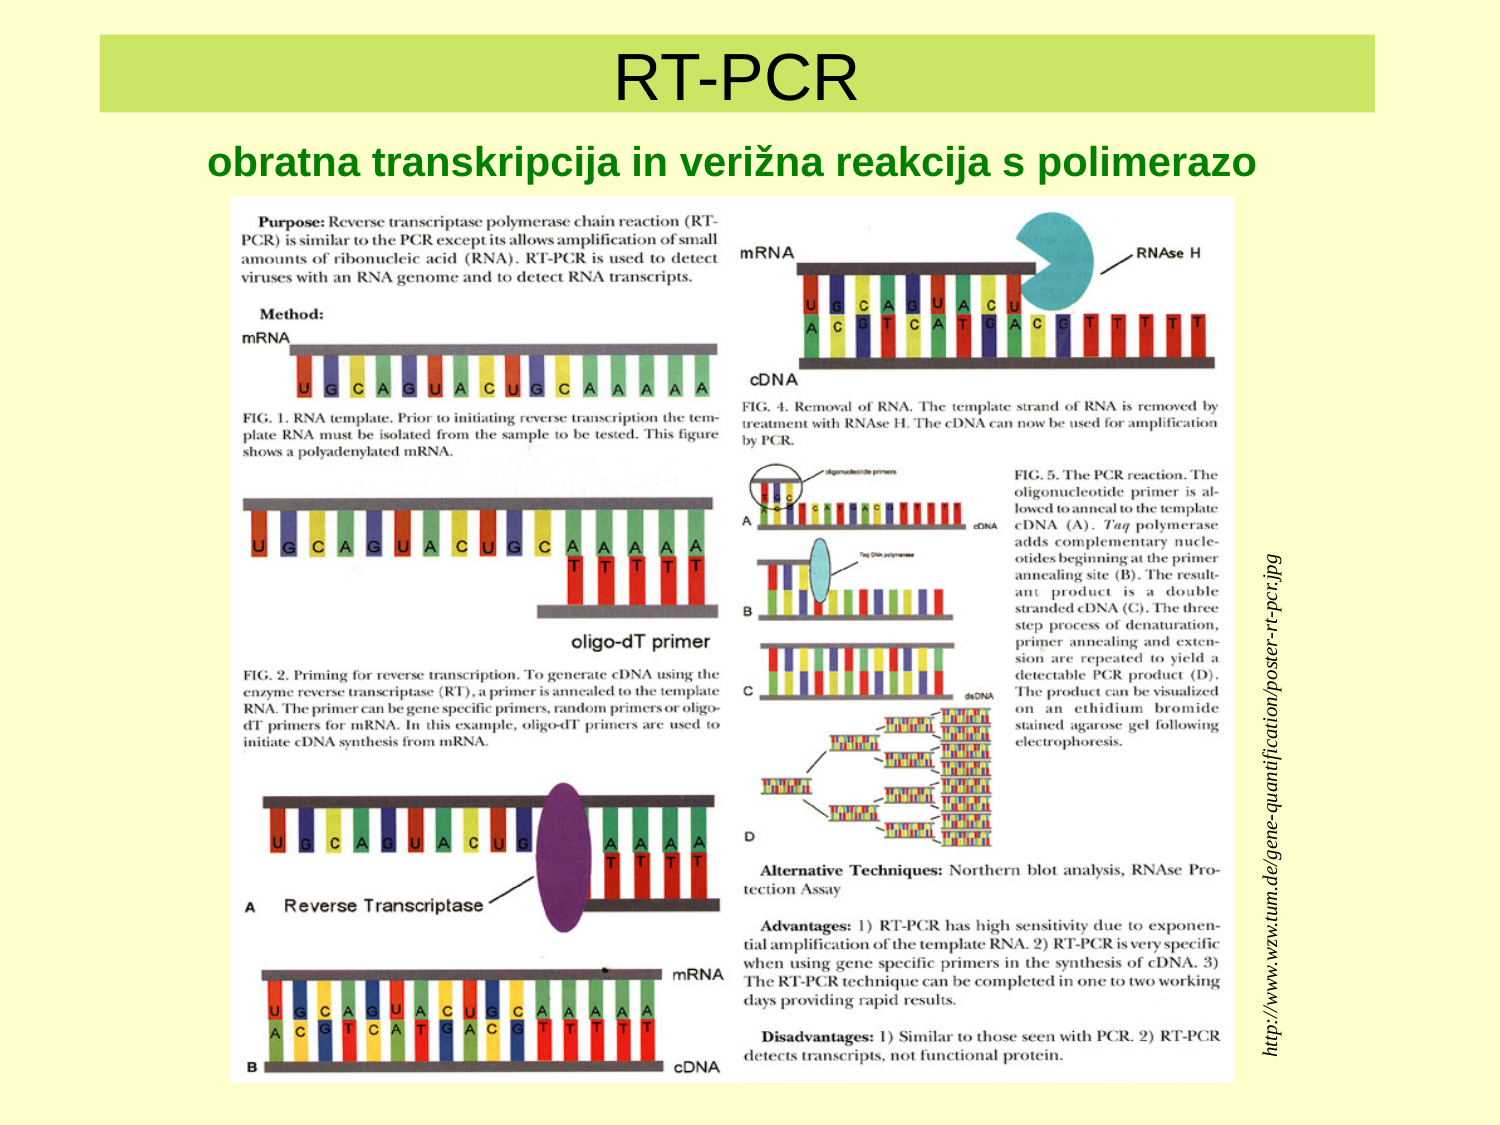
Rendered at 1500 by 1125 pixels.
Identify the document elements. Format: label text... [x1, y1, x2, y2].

picture [230, 196, 1235, 1083]
text_box http://www.wzw.tum.de/gene-quantification/poster-rt-pcr.jpg [1248, 539, 1289, 1073]
title RT-PCR [99, 34, 1375, 101]
list obratna transkripcija in verižna reakcija s polimerazo [33, 101, 1450, 1100]
